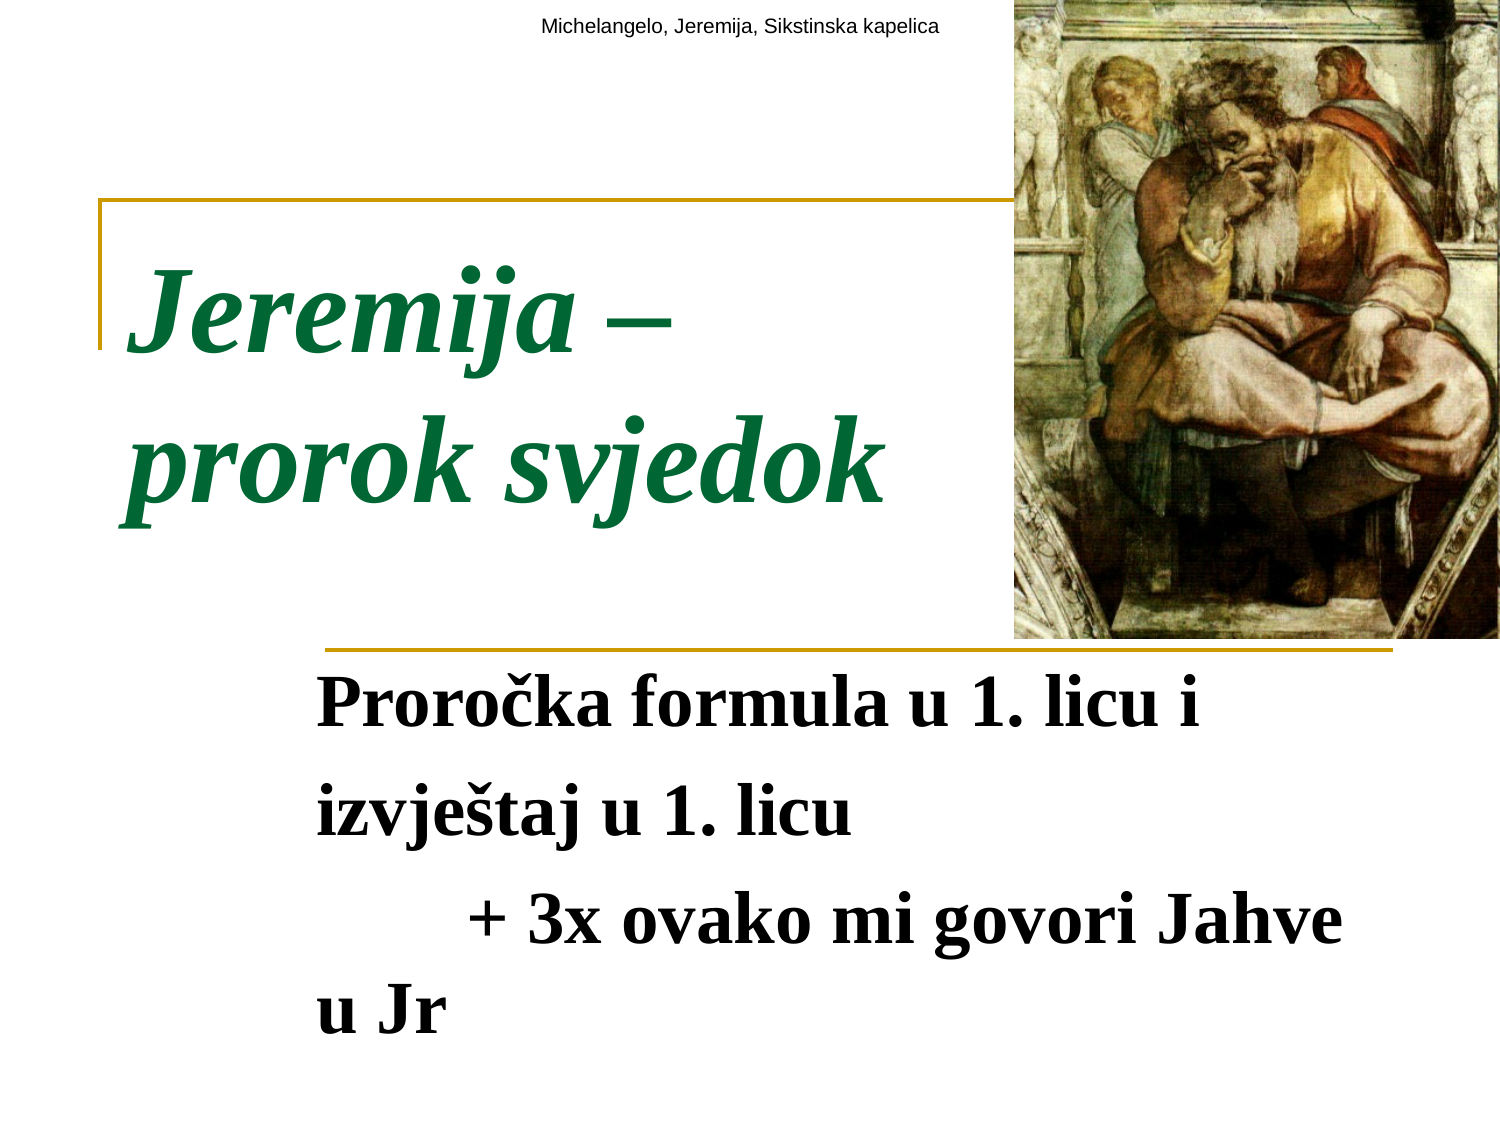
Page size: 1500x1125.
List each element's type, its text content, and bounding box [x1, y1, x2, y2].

text_box Michelangelo, Jeremija, Sikstinska kapelica [526, 5, 1017, 46]
picture [1014, 0, 1500, 639]
title Jeremija – prorok svjedok [112, 219, 1014, 639]
subtitle Proročka formula u 1. licu i izvještaj u 1. licu + 3x ovako mi govori Jahve u Jr [301, 643, 1376, 1083]
